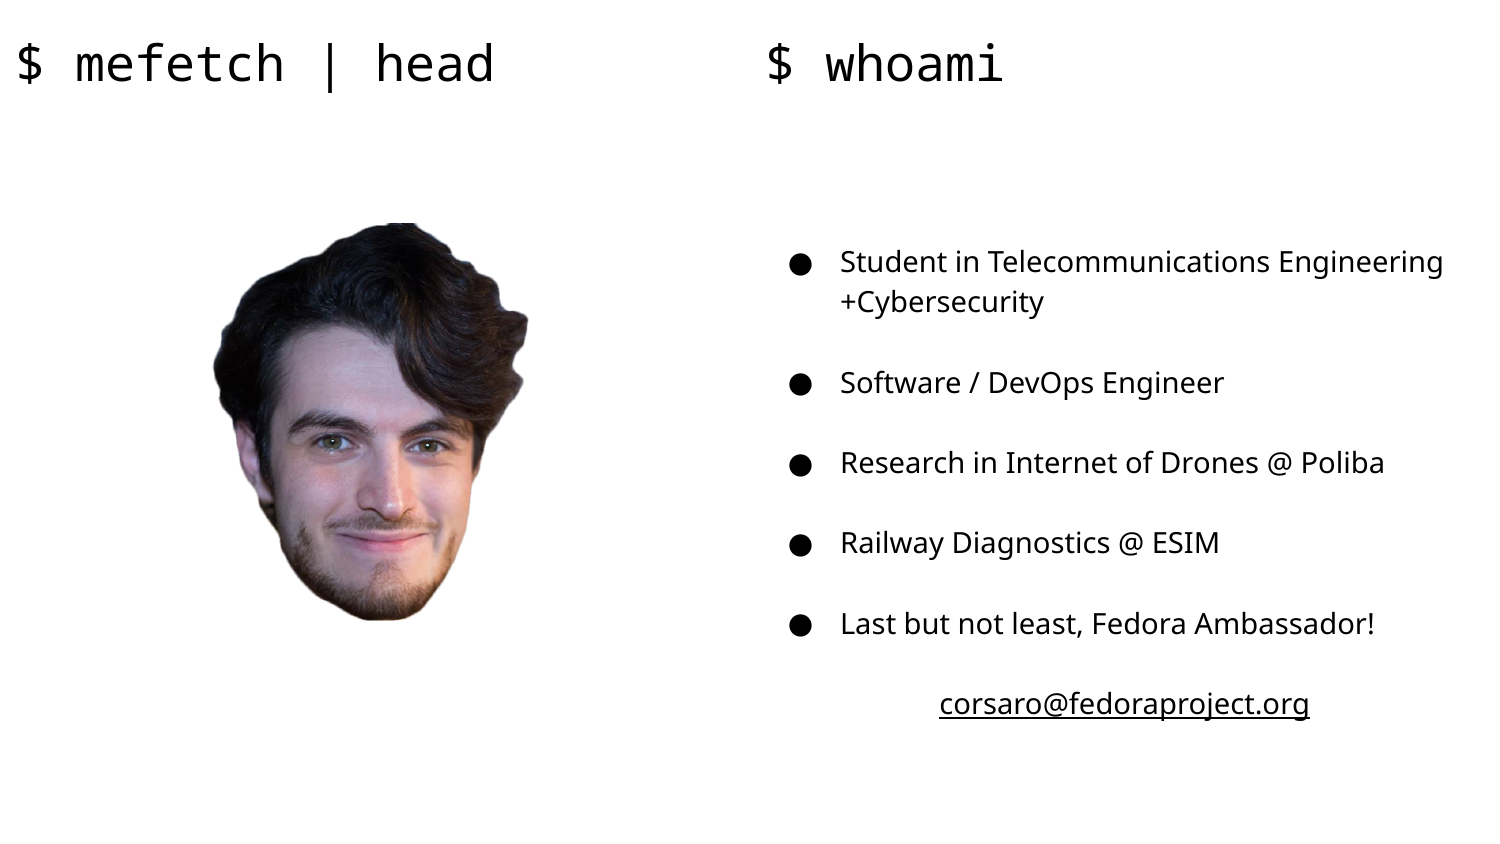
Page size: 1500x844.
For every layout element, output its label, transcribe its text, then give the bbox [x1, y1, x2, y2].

text_box $ whoami [750, 0, 1500, 124]
picture [212, 223, 529, 621]
text_box $ mefetch | head [0, 0, 750, 124]
text_box Student in Telecommunications Engineering +Cybersecurity Software / DevOps Engineer Research in Internet of Drones @ Poliba Railway Diagnostics @ ESIM Last but not least, Fedora Ambassador! corsaro@fedoraproject.org [749, 223, 1500, 751]
